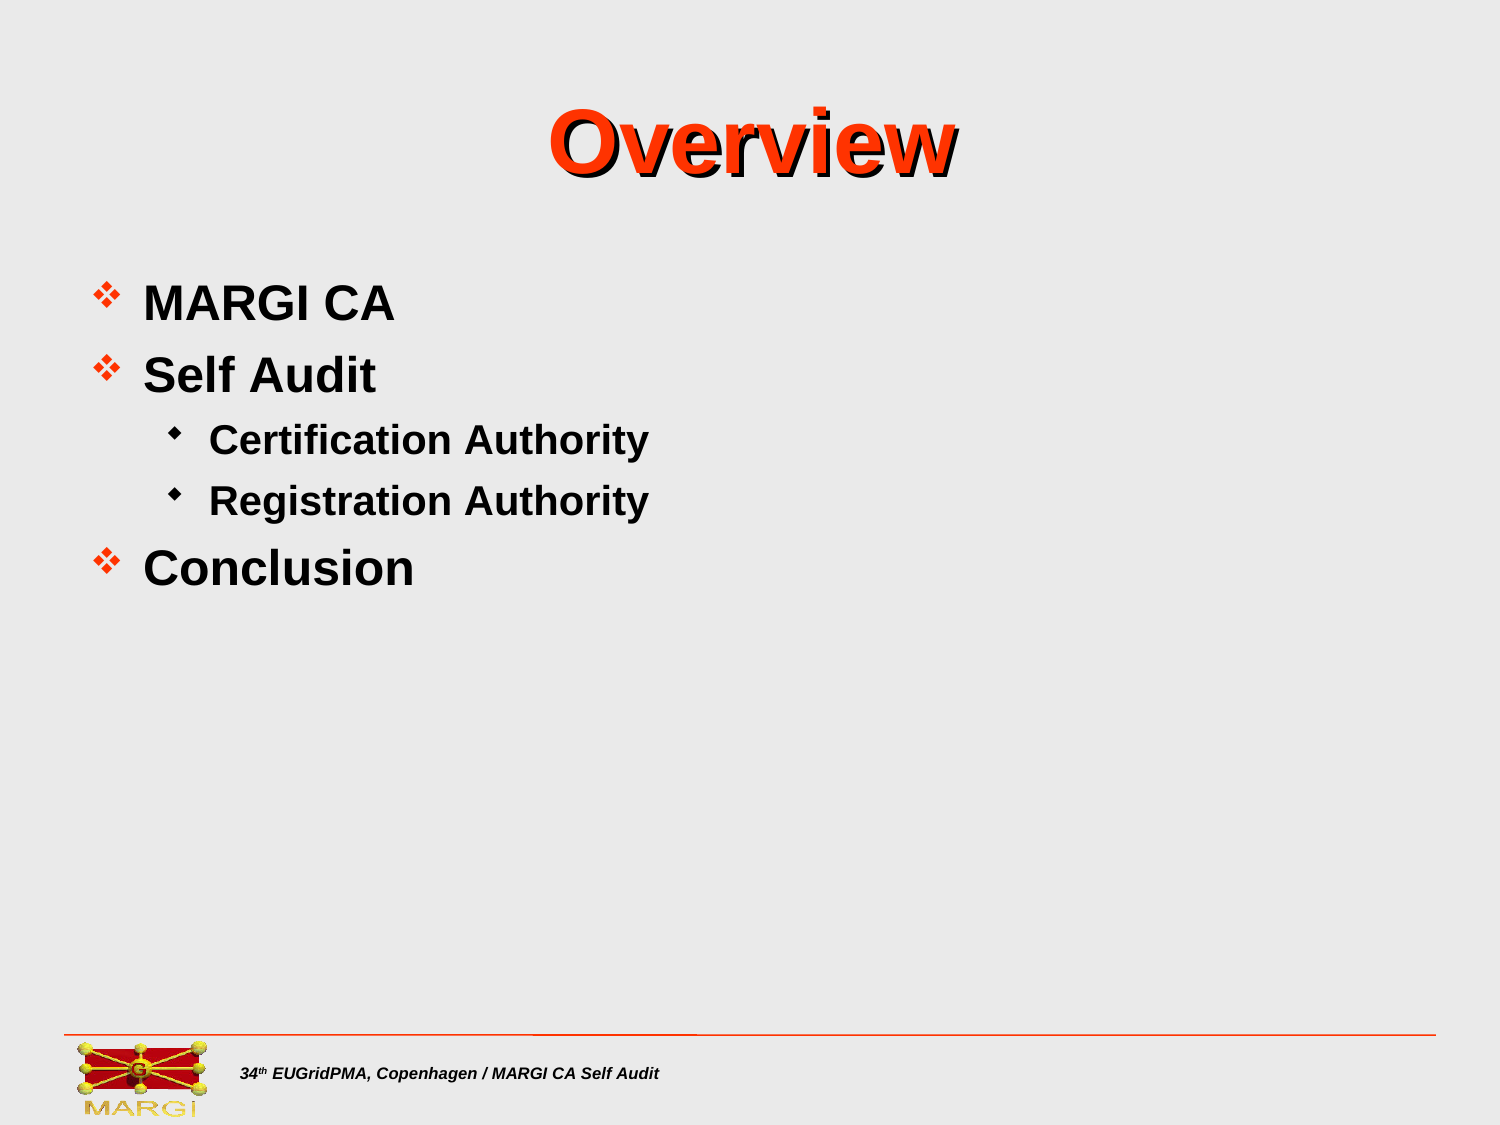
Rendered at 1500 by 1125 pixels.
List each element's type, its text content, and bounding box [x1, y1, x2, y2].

picture [67, 1033, 219, 1123]
text_box Overview [76, 42, 1427, 231]
text_box MARGI CA Self Audit Certification Authority Registration Authority Conclusion [75, 262, 1426, 1005]
